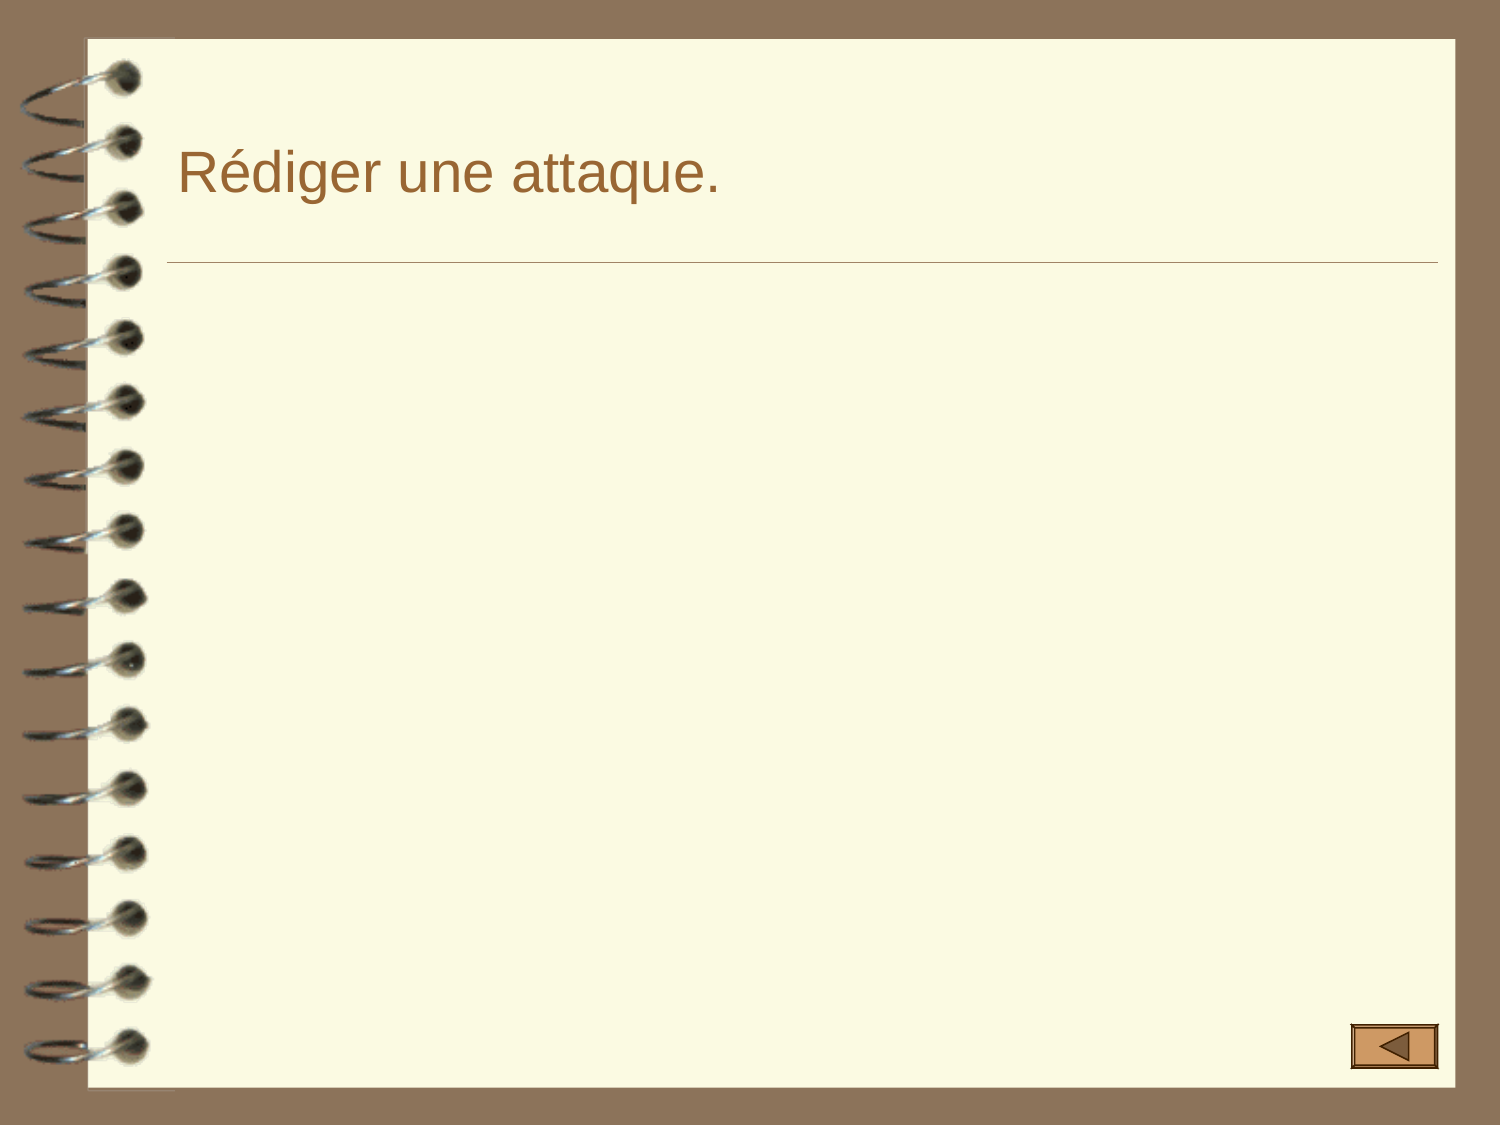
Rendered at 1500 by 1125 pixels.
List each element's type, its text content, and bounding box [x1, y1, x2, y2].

picture [0, 0, 175, 1125]
title Rédiger une attaque. [162, 74, 1438, 263]
text_box [1353, 1024, 1438, 1068]
